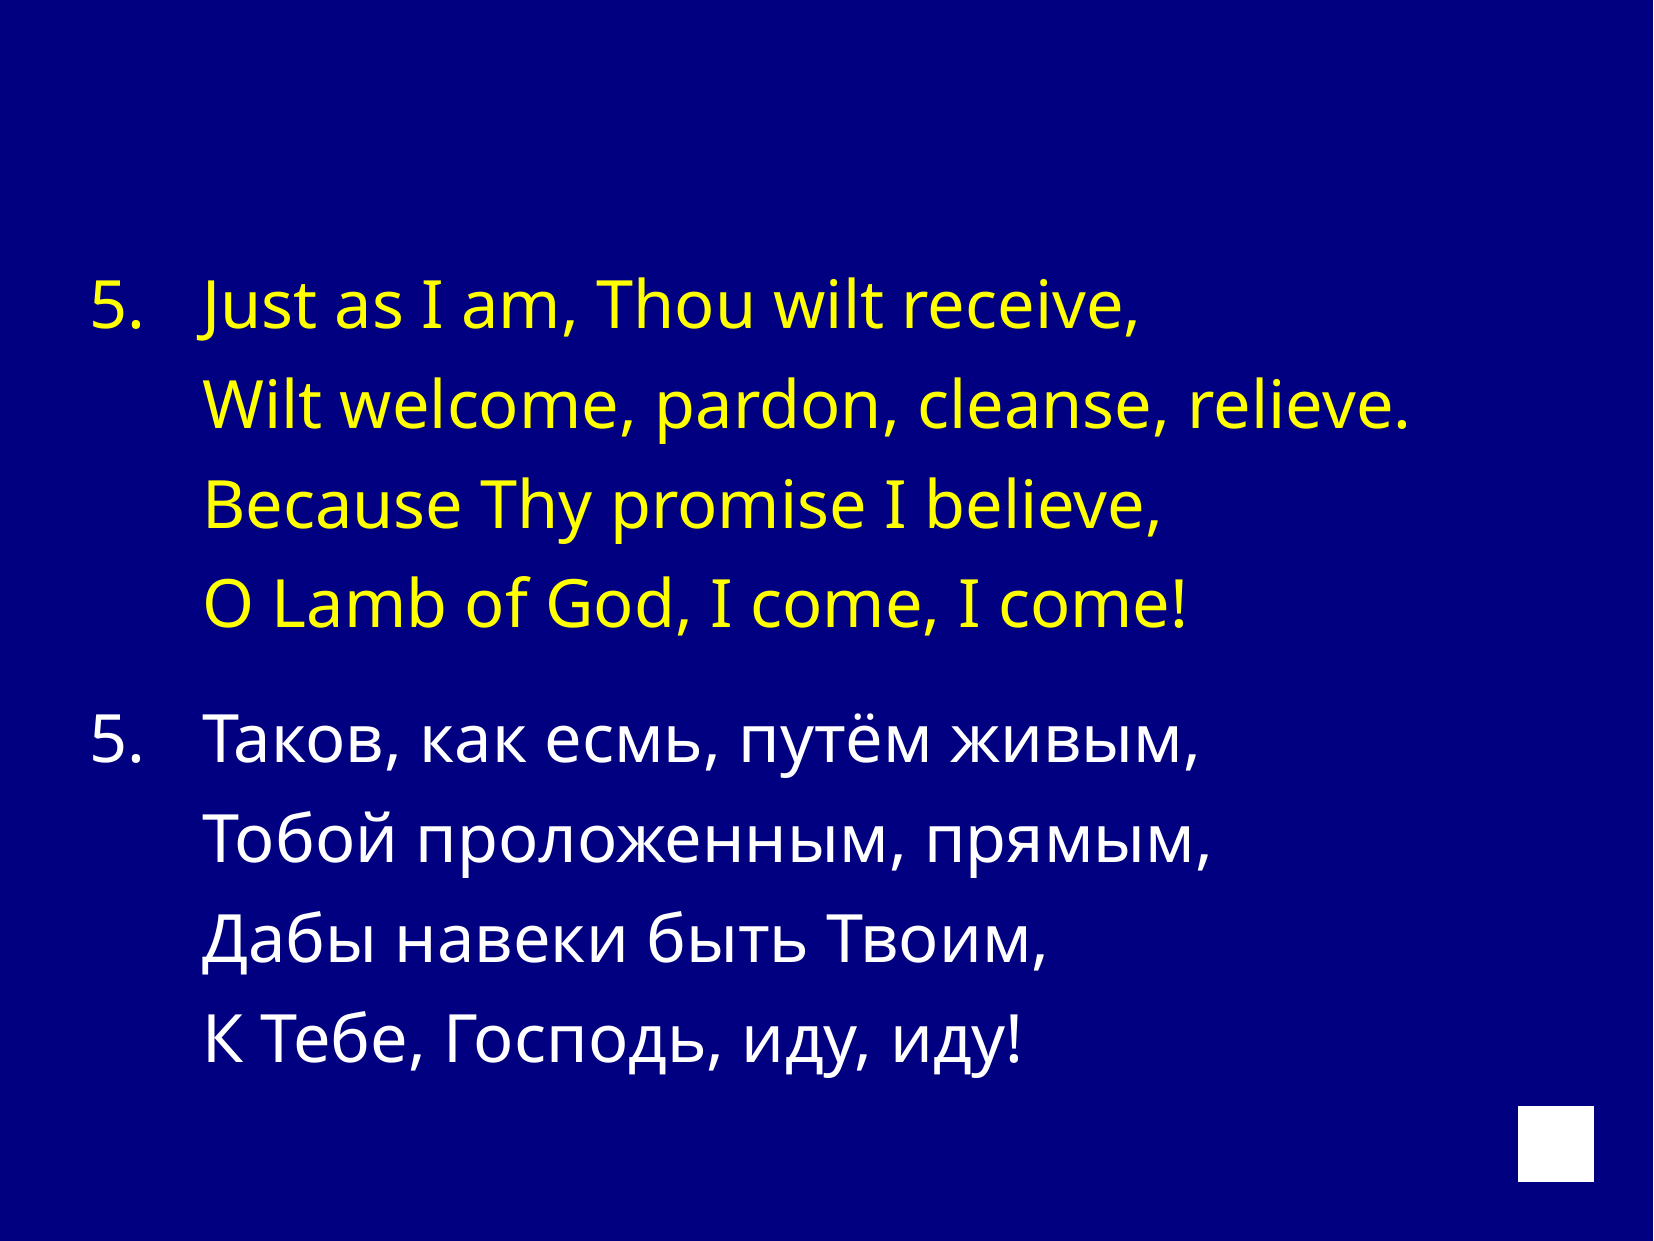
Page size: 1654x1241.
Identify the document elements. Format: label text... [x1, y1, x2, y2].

text_box 5. Just as I am, Thou wilt receive, Wilt welcome, pardon, cleanse, relieve. Because Thy promise I believe, O Lamb of God, I come, I come! [75, 150, 1576, 638]
text_box [1518, 1106, 1594, 1182]
text_box 5. Таков, как есмь, путём живым, Тобой проложенным, прямым, Дабы навеки быть Твоим, К Тебе, Господь, иду, иду! [75, 675, 1576, 1163]
